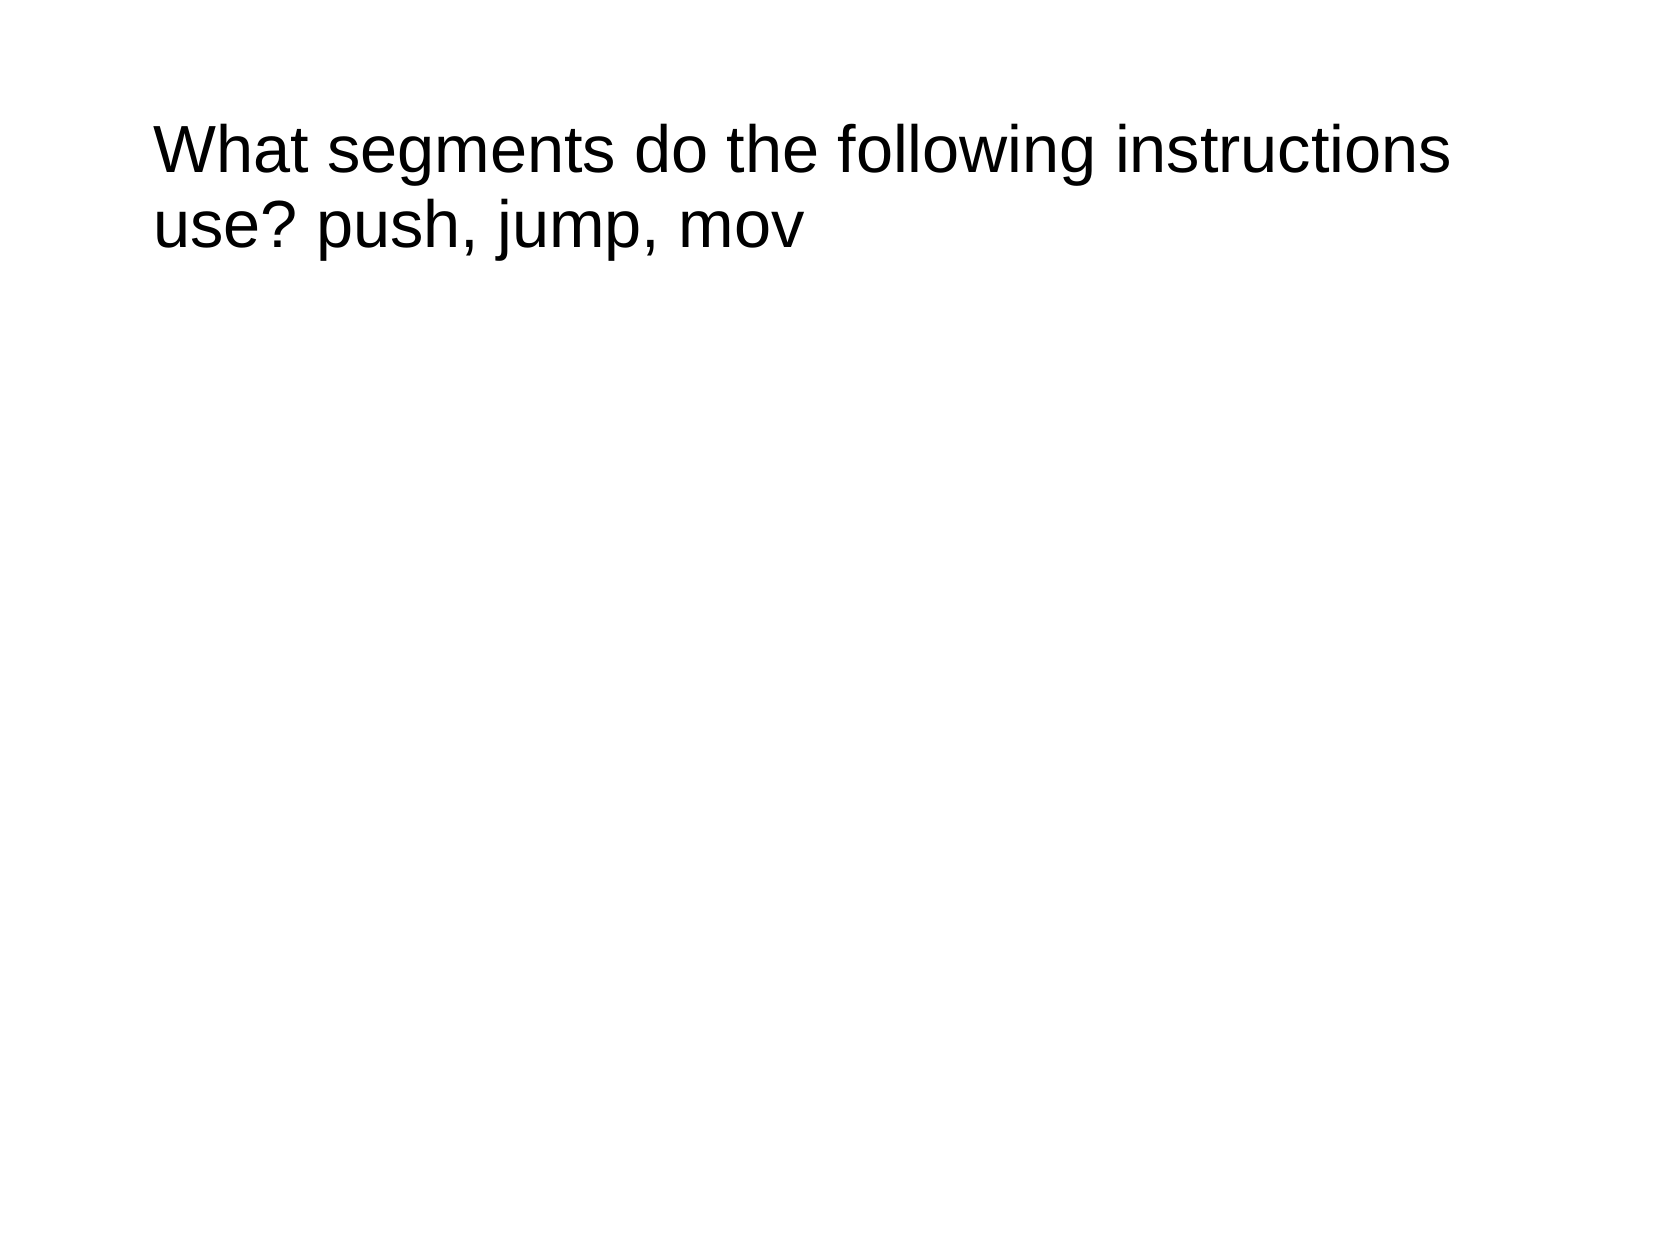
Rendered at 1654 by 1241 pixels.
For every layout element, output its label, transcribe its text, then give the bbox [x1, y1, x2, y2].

list What segments do the following instructions use? push, jump, mov [82, 112, 1571, 1010]
